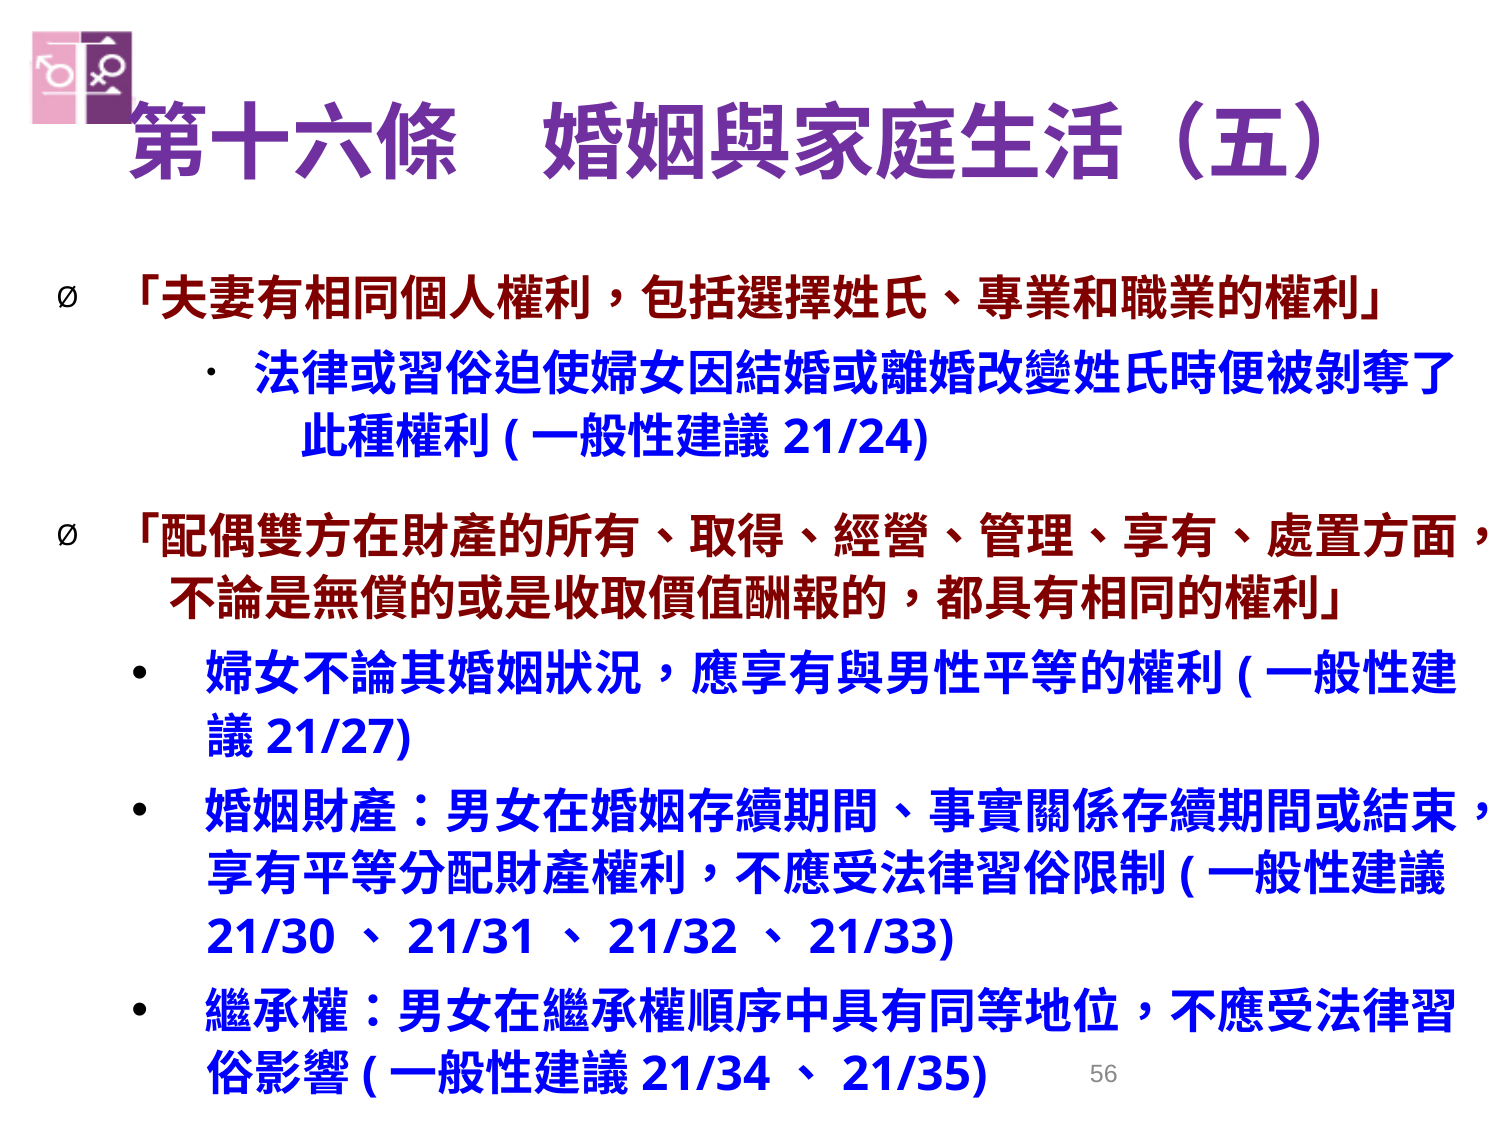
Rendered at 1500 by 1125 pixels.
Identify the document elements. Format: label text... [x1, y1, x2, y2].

text_box 56 [1074, 1042, 1426, 1103]
title 第十六條 婚姻與家庭生活（五） [75, 45, 1426, 233]
list 「夫妻有相同個人權利，包括選擇姓氏、專業和職業的權利」 法律或習俗迫使婦女因結婚或離婚改變姓氏時便被剝奪了此種權利(一般性建議21/24) 「配偶雙方在財產的所有、取得、經營、管理、享有、處置方面，不論是無償的或是收取價值酬報的，都具有相同的權利」 婦女不論其婚姻狀況，應享有與男性平等的權利(一般性建議21/27) 婚姻財產：男女在婚姻存續期間、事實關係存續期間或結束，享有平等分配財產權利，不應受法律習俗限制(一般性建議21/30、21/31、21/32、21/33) 繼承權：男女在繼承權順序中具有同等地位，不應受法律習俗影響(一般性建議21/34、21/35) [41, 255, 1474, 1118]
